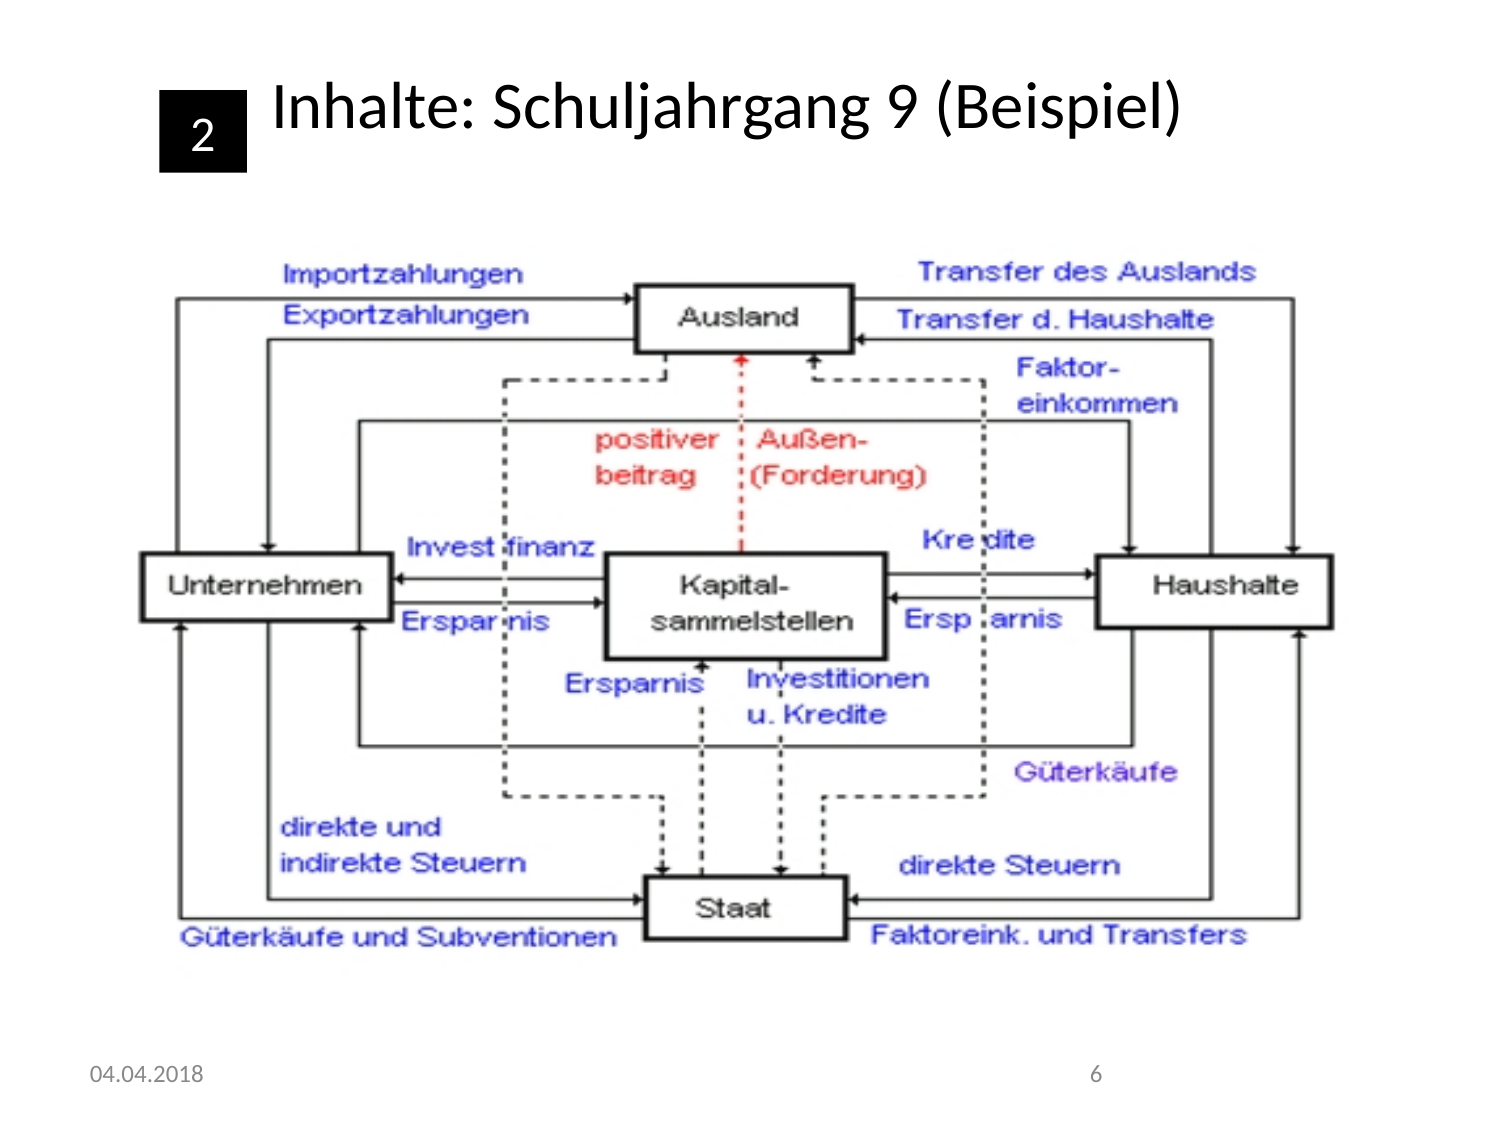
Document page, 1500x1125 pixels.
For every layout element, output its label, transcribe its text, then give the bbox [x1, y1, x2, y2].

text_box Inhalte: Schuljahrgang 9 (Beispiel) [256, 54, 1471, 221]
text_box 04.04.2018 [74, 1042, 426, 1103]
text_box 2 [159, 90, 247, 173]
picture [92, 212, 1406, 993]
